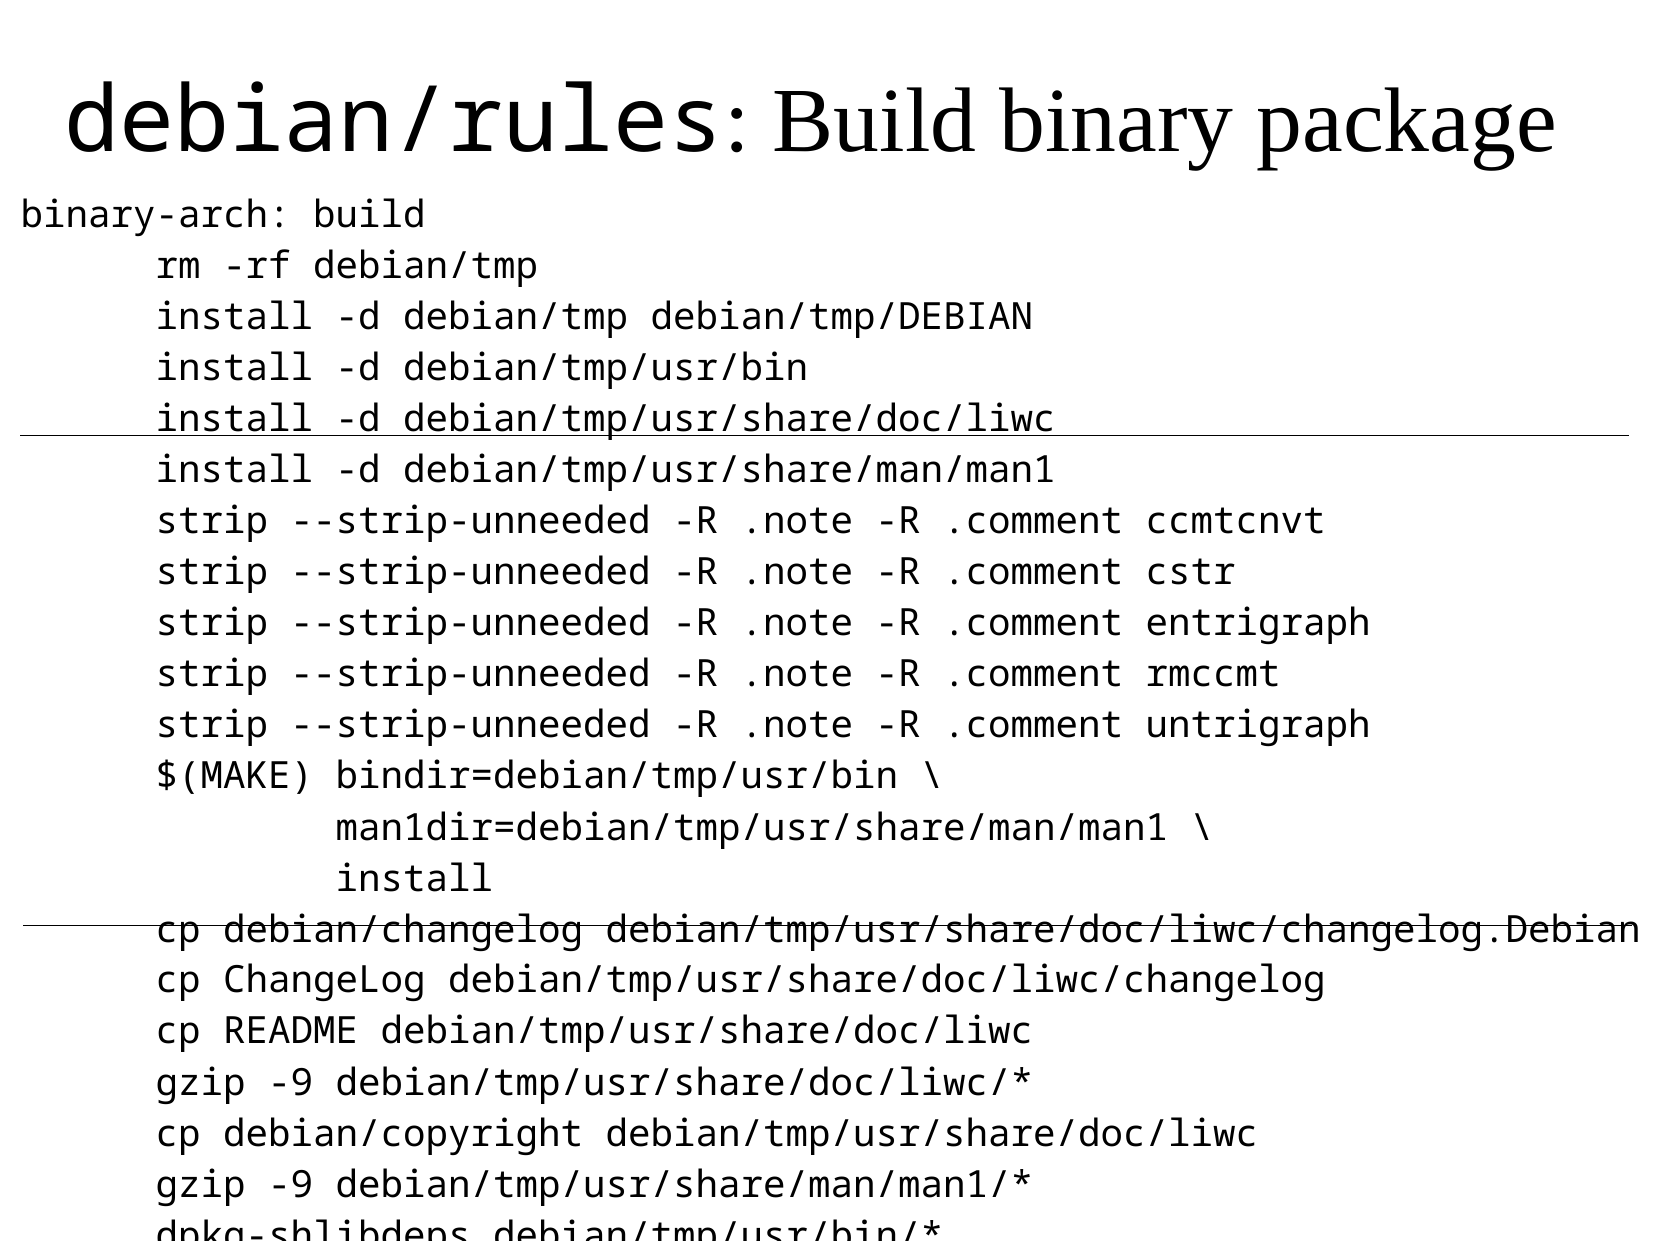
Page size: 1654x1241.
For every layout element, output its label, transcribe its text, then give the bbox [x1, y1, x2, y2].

text_box binary-arch: build rm -rf debian/tmp install -d debian/tmp debian/tmp/DEBIAN install -d debian/tmp/usr/bin install -d debian/tmp/usr/share/doc/liwc install -d debian/tmp/usr/share/man/man1 strip --strip-unneeded -R .note -R .comment ccmtcnvt strip --strip-unneeded -R .note -R .comment cstr strip --strip-unneeded -R .note -R .comment entrigraph strip --strip-unneeded -R .note -R .comment rmccmt strip --strip-unneeded -R .note -R .comment untrigraph $(MAKE) bindir=debian/tmp/usr/bin \ man1dir=debian/tmp/usr/share/man/man1 \ install cp debian/changelog debian/tmp/usr/share/doc/liwc/changelog.Debian cp ChangeLog debian/tmp/usr/share/doc/liwc/changelog cp README debian/tmp/usr/share/doc/liwc gzip -9 debian/tmp/usr/share/doc/liwc/* cp debian/copyright debian/tmp/usr/share/doc/liwc gzip -9 debian/tmp/usr/share/man/man1/* dpkg-shlibdeps debian/tmp/usr/bin/* dpkg-gencontrol -isp chown -R root.root debian/tmp chmod -R o-s,go=u,go-ws debian/tmp dpkg --build debian/tmp .. [20, 187, 1641, 1214]
title debian/rules: Build binary package [27, 12, 1560, 187]
